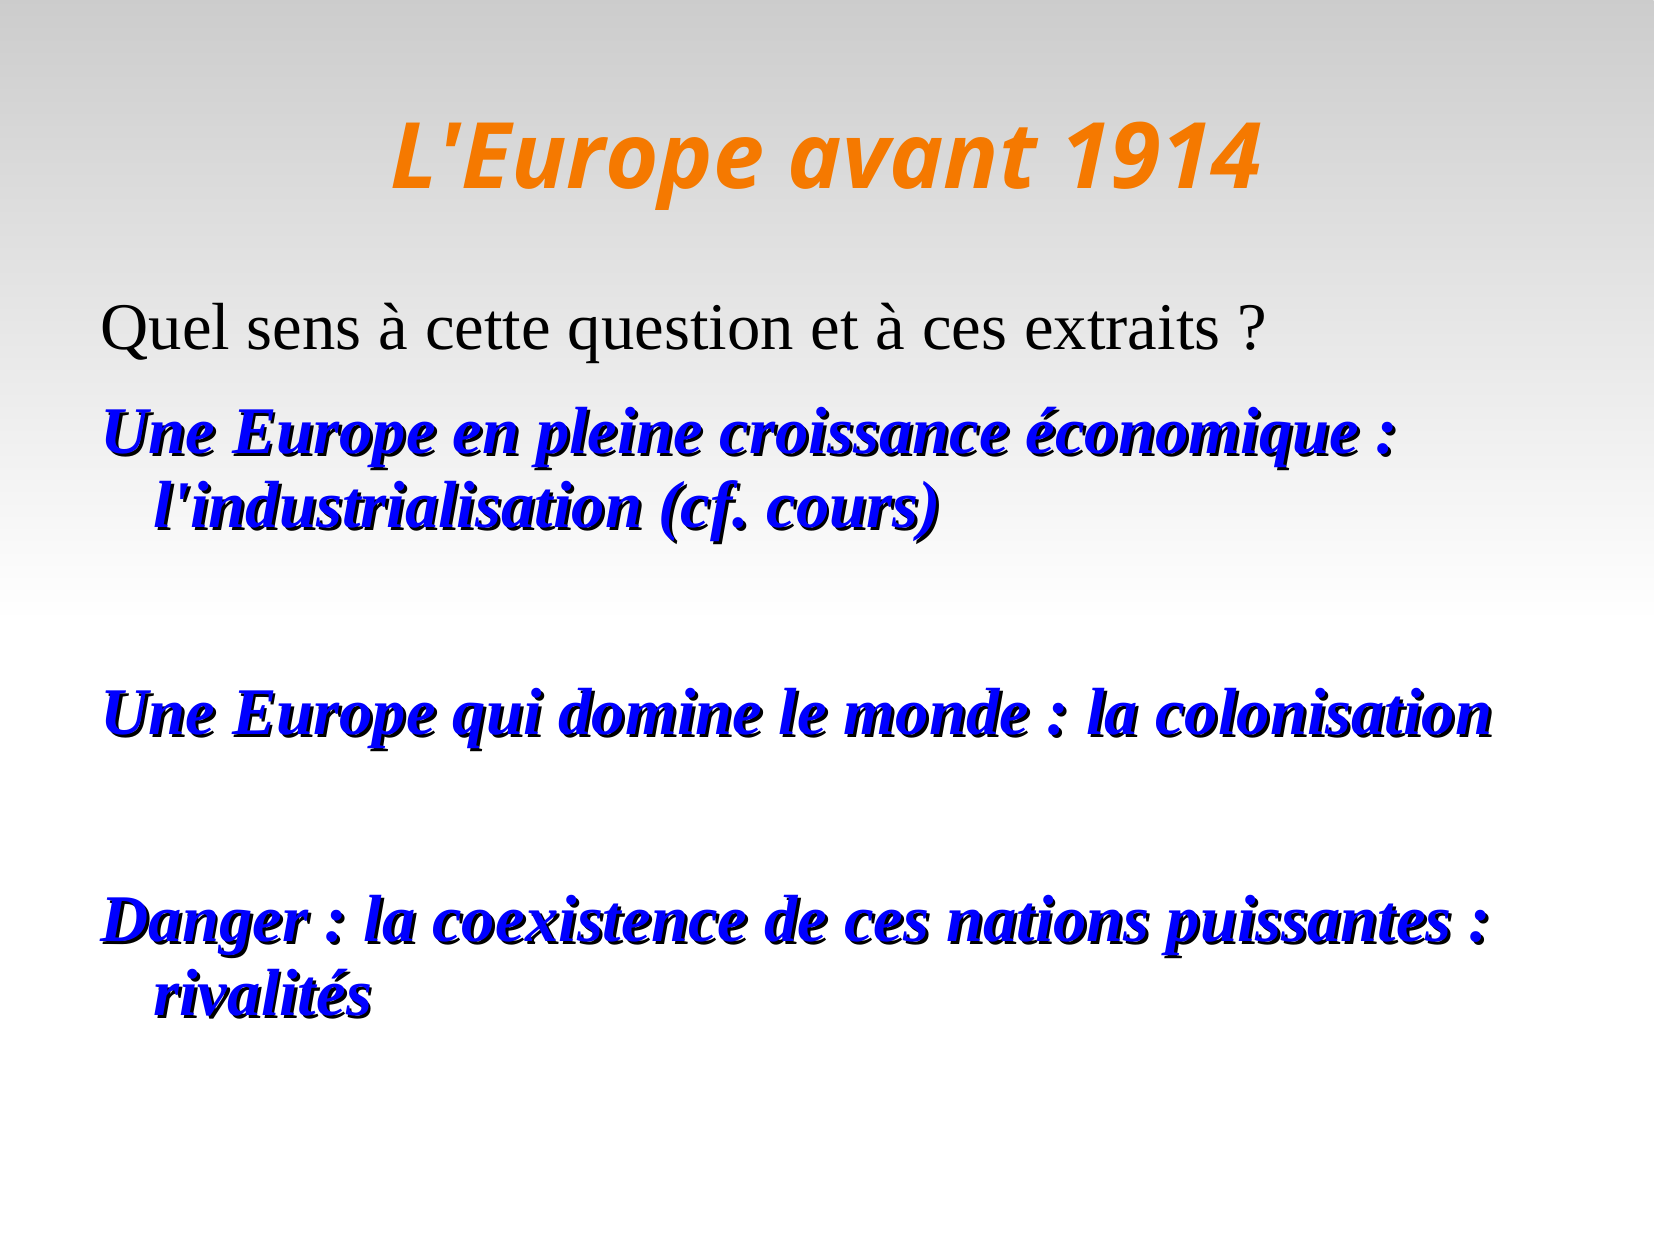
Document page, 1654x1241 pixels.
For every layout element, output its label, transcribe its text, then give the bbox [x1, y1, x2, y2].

title L'Europe avant 1914 [82, 49, 1571, 257]
list Quel sens à cette question et à ces extraits ? Une Europe en pleine croissance économique : l'industrialisation (cf. cours) Une Europe qui domine le monde : la colonisation Danger : la coexistence de ces nations puissantes : rivalités [82, 290, 1571, 1241]
